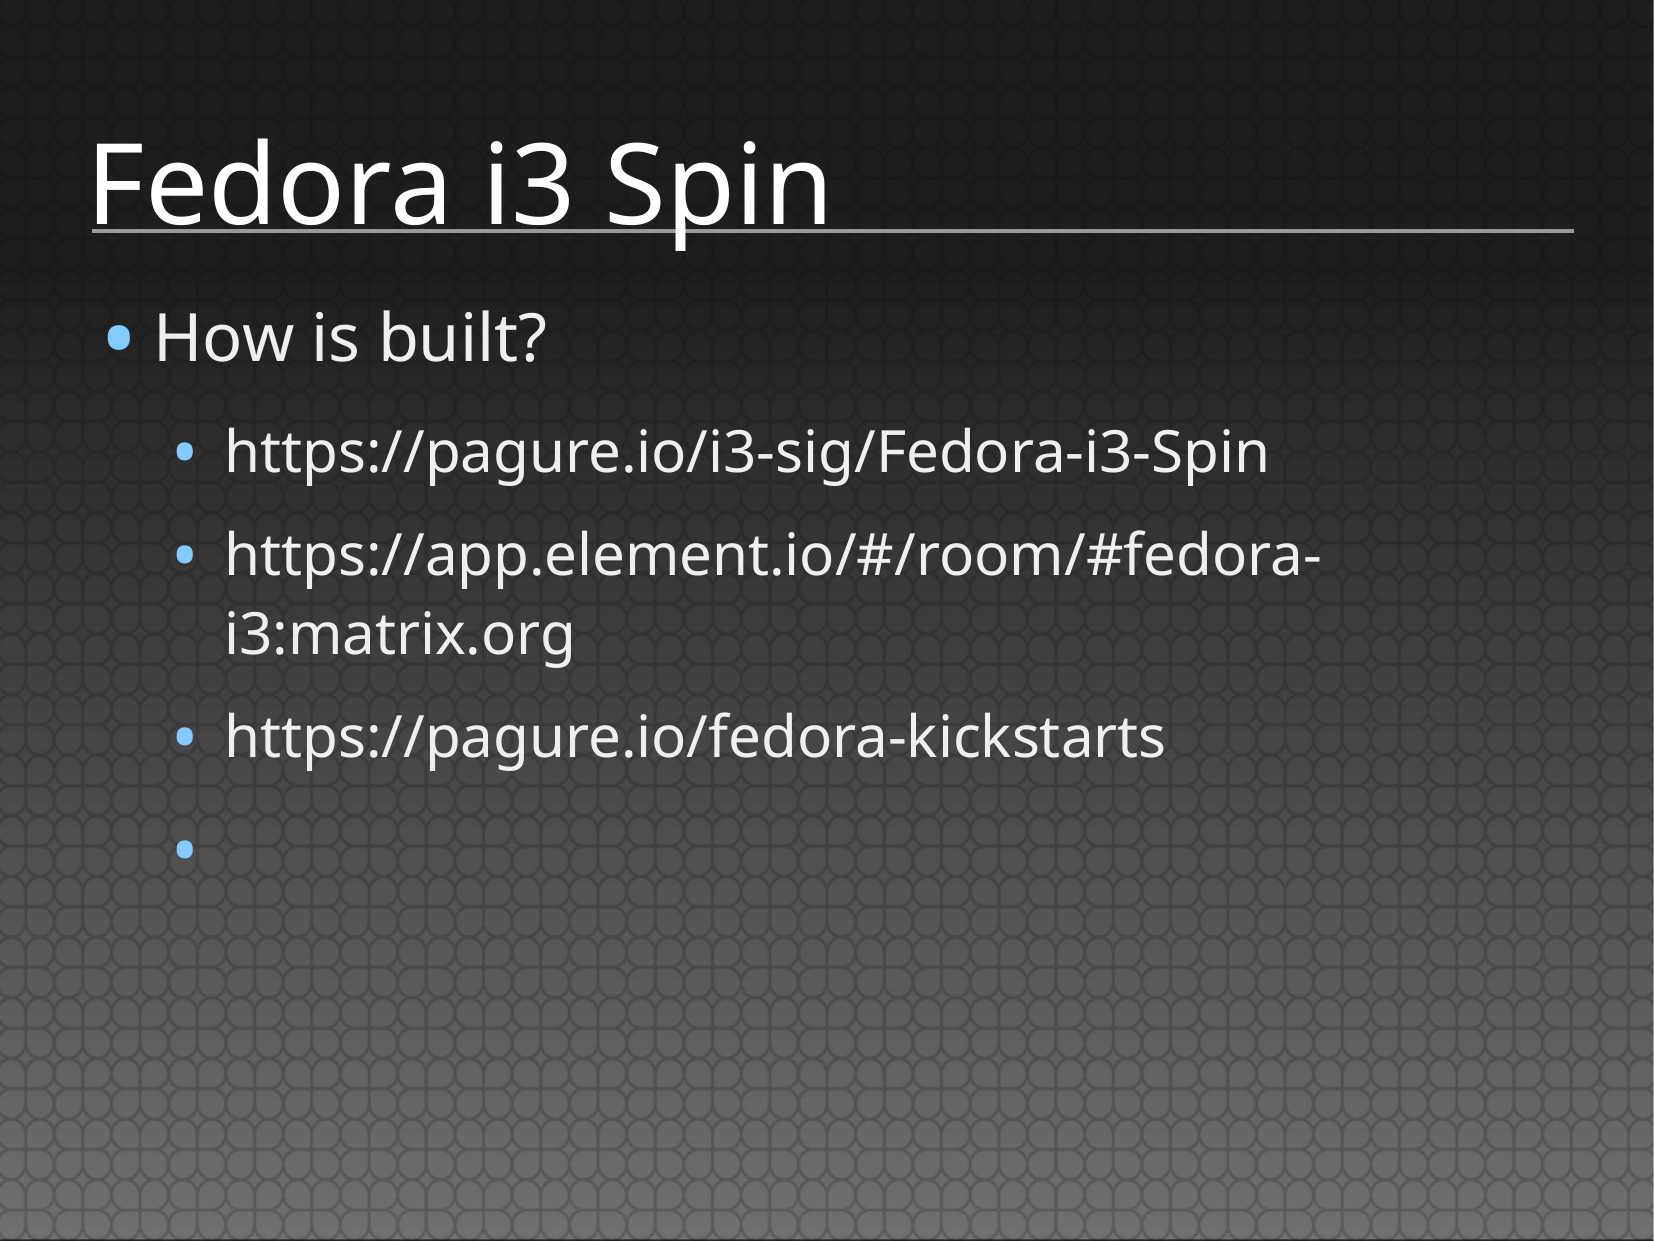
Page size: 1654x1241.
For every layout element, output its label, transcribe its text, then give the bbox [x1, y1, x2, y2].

title Fedora i3 Spin [86, 112, 1576, 249]
list How is built? https://pagure.io/i3-sig/Fedora-i3-Spin https://app.element.io/#/room/#fedora-i3:matrix.org https://pagure.io/fedora-kickstarts [82, 290, 1571, 1241]
picture [0, 0, 1654, 1241]
